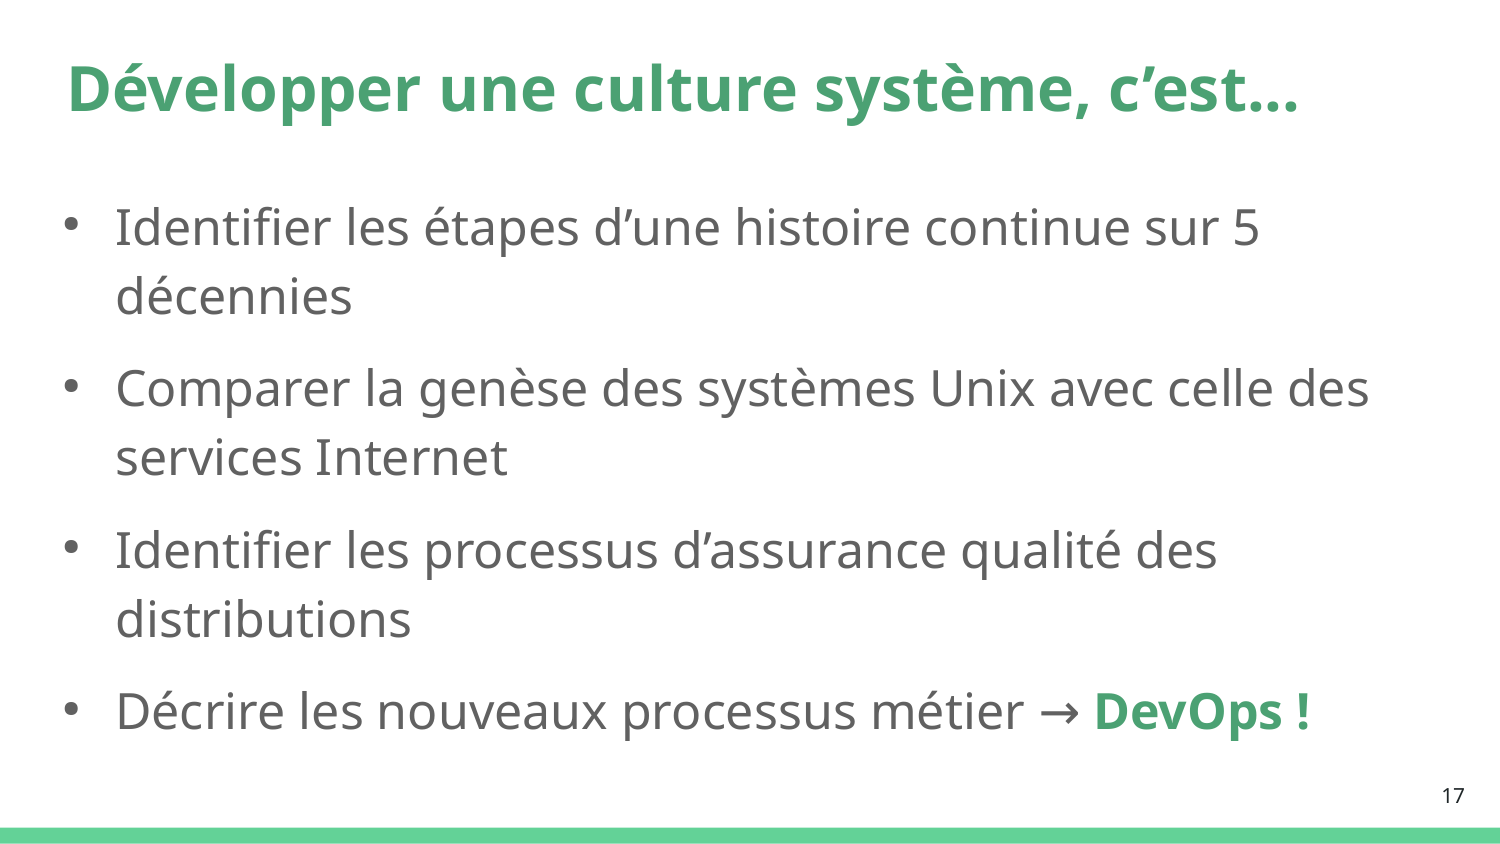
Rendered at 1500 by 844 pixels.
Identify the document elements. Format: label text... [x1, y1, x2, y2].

title Développer une culture système, c’est... [51, 23, 1449, 117]
list Identifier les étapes d’une histoire continue sur 5 décennies Comparer la genèse des systèmes Unix avec celle des services Internet Identifier les processus d’assurance qualité des distributions Décrire les nouveaux processus métier → DevOps ! [29, 171, 1430, 818]
slide_number <numéro> [1389, 764, 1480, 830]
